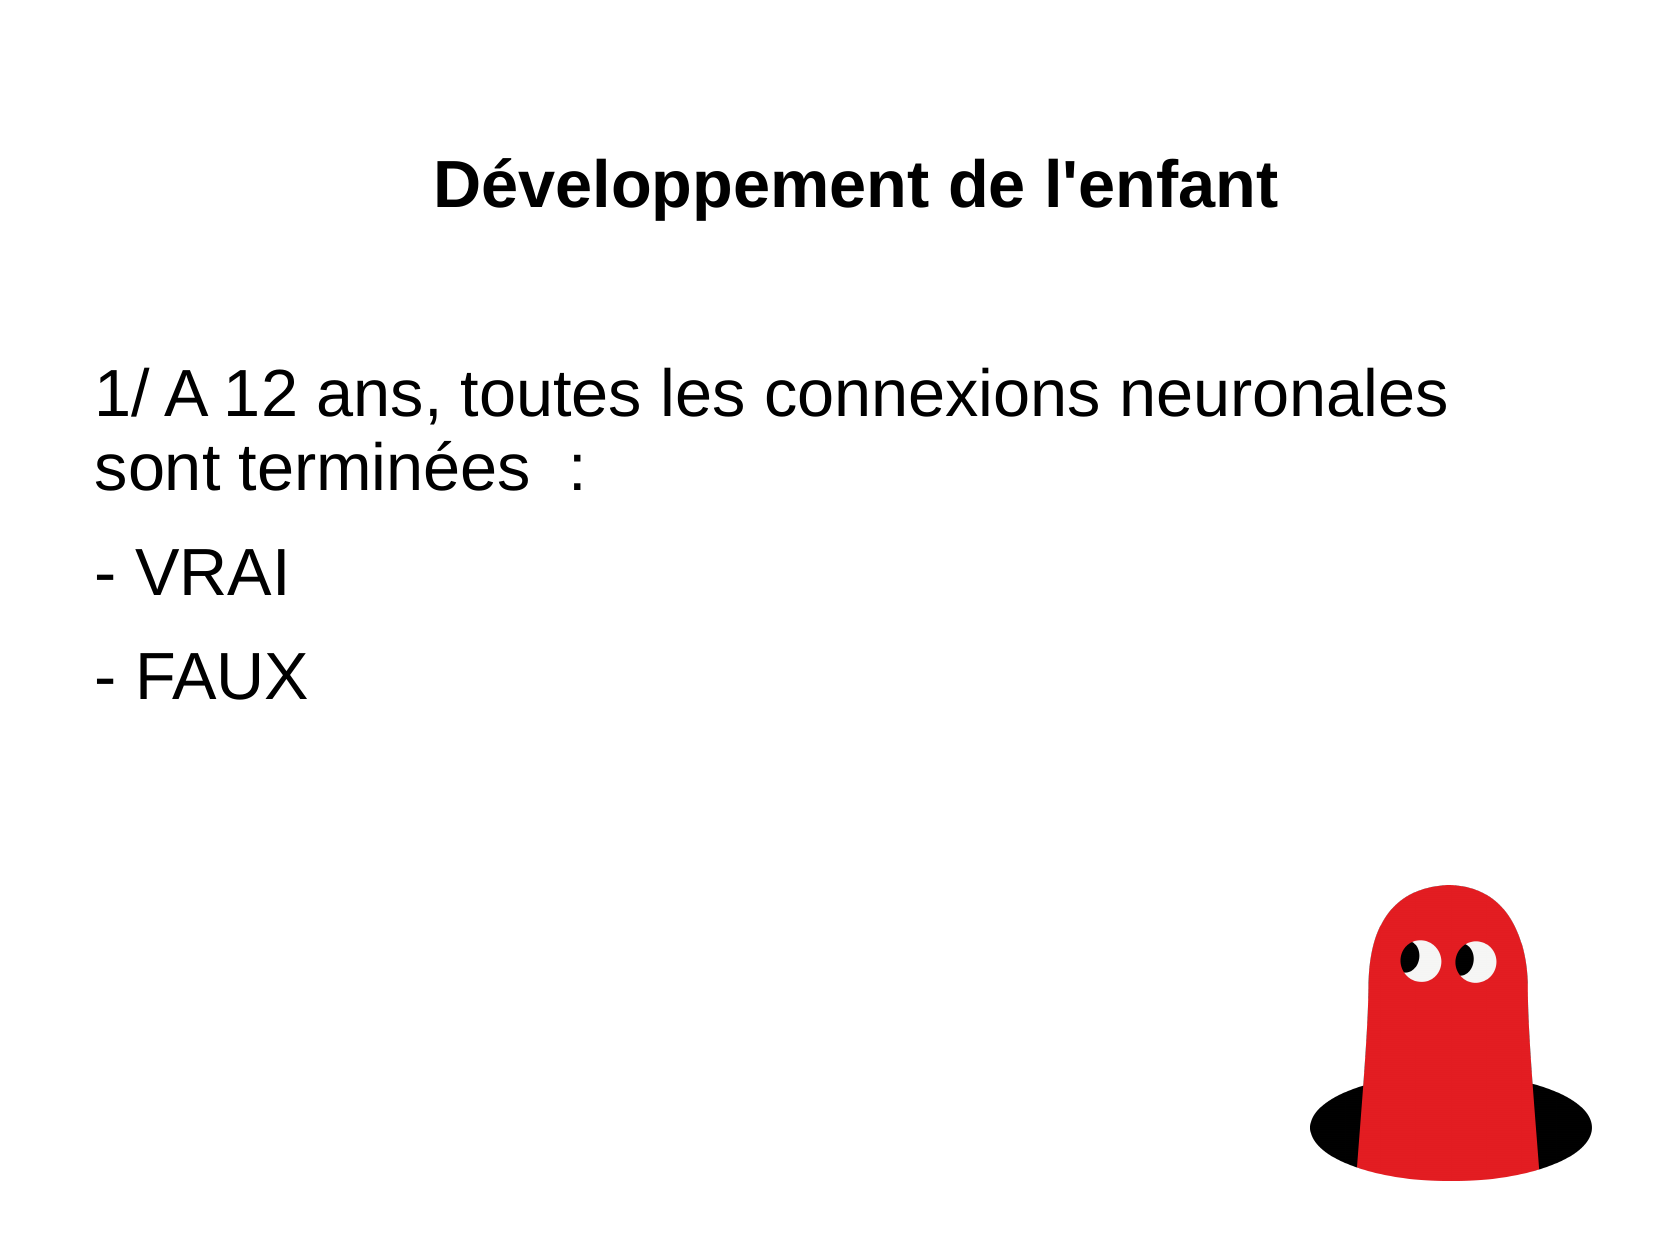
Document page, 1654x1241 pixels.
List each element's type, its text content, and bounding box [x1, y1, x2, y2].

list Développement de l'enfant 1/ A 12 ans, toutes les connexions neuronales sont terminées : - VRAI - FAUX [94, 147, 1548, 491]
picture [1310, 885, 1592, 1182]
